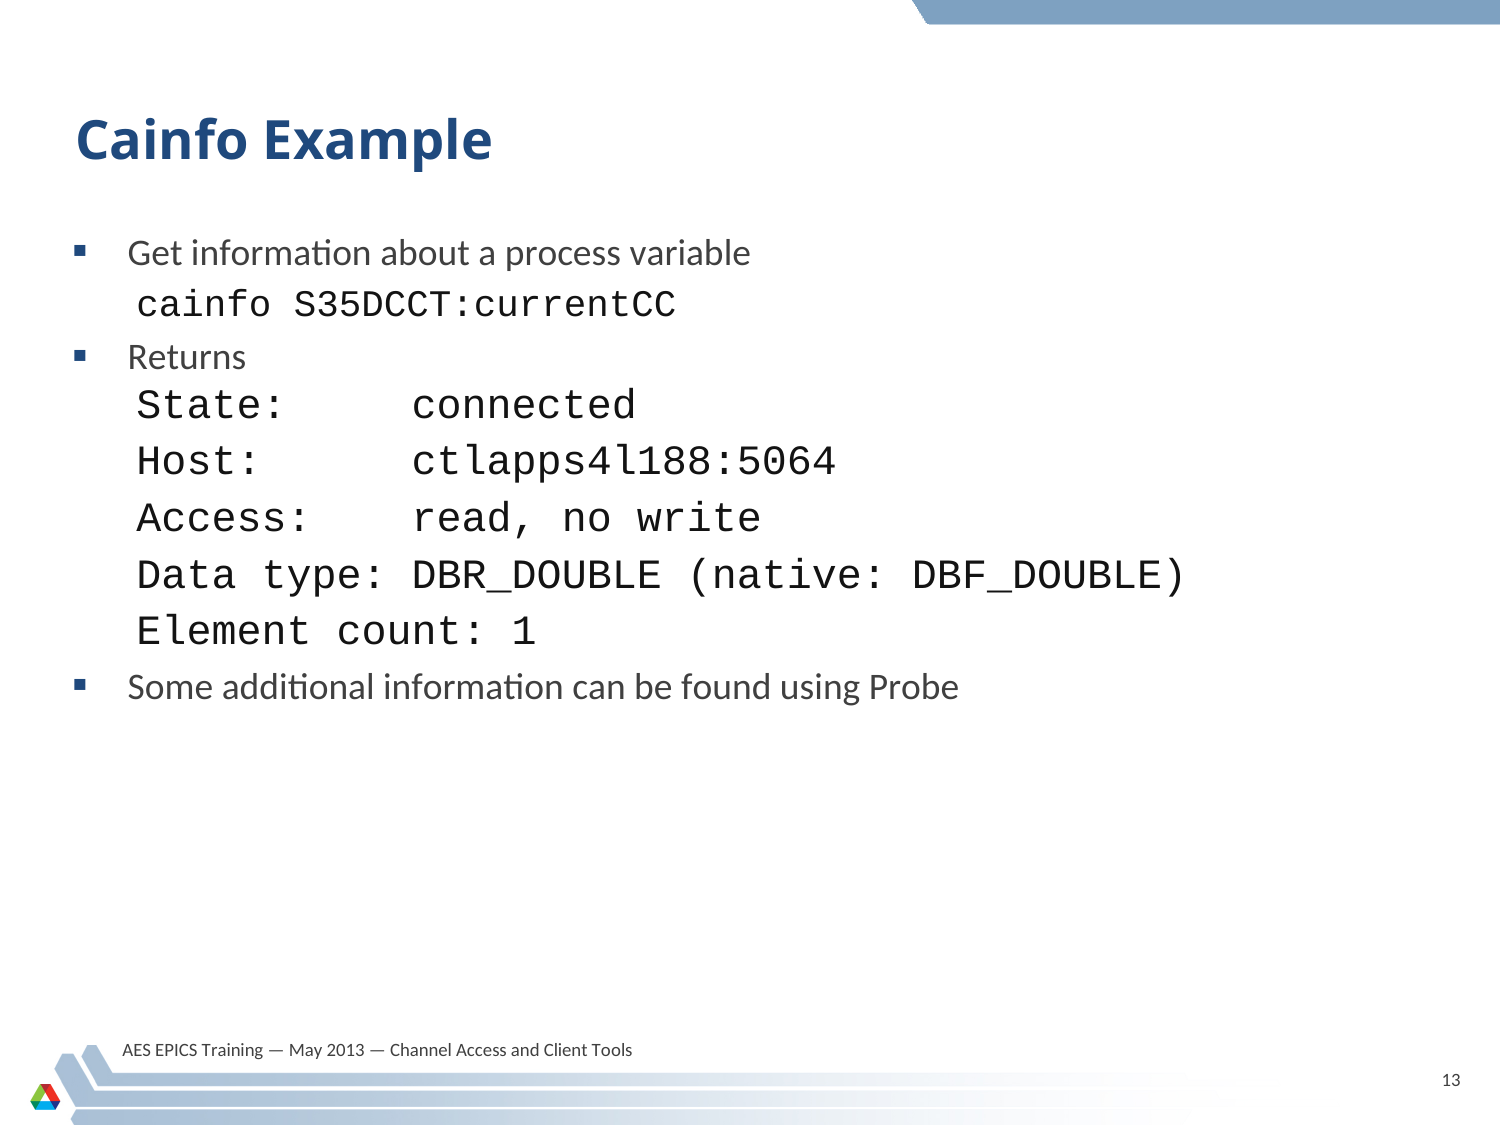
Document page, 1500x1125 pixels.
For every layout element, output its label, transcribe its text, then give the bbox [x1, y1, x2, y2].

list Get information about a process variable cainfo S35DCCT:currentCC Returns State: connected Host: ctlapps4l188:5064 Access: read, no write Data type: DBR_DOUBLE (native: DBF_DOUBLE) Element count: 1 Some additional information can be found using Probe [56, 229, 1359, 741]
picture [0, 0, 1500, 26]
title Cainfo Example [75, 45, 1426, 233]
picture [0, 1037, 1500, 1125]
